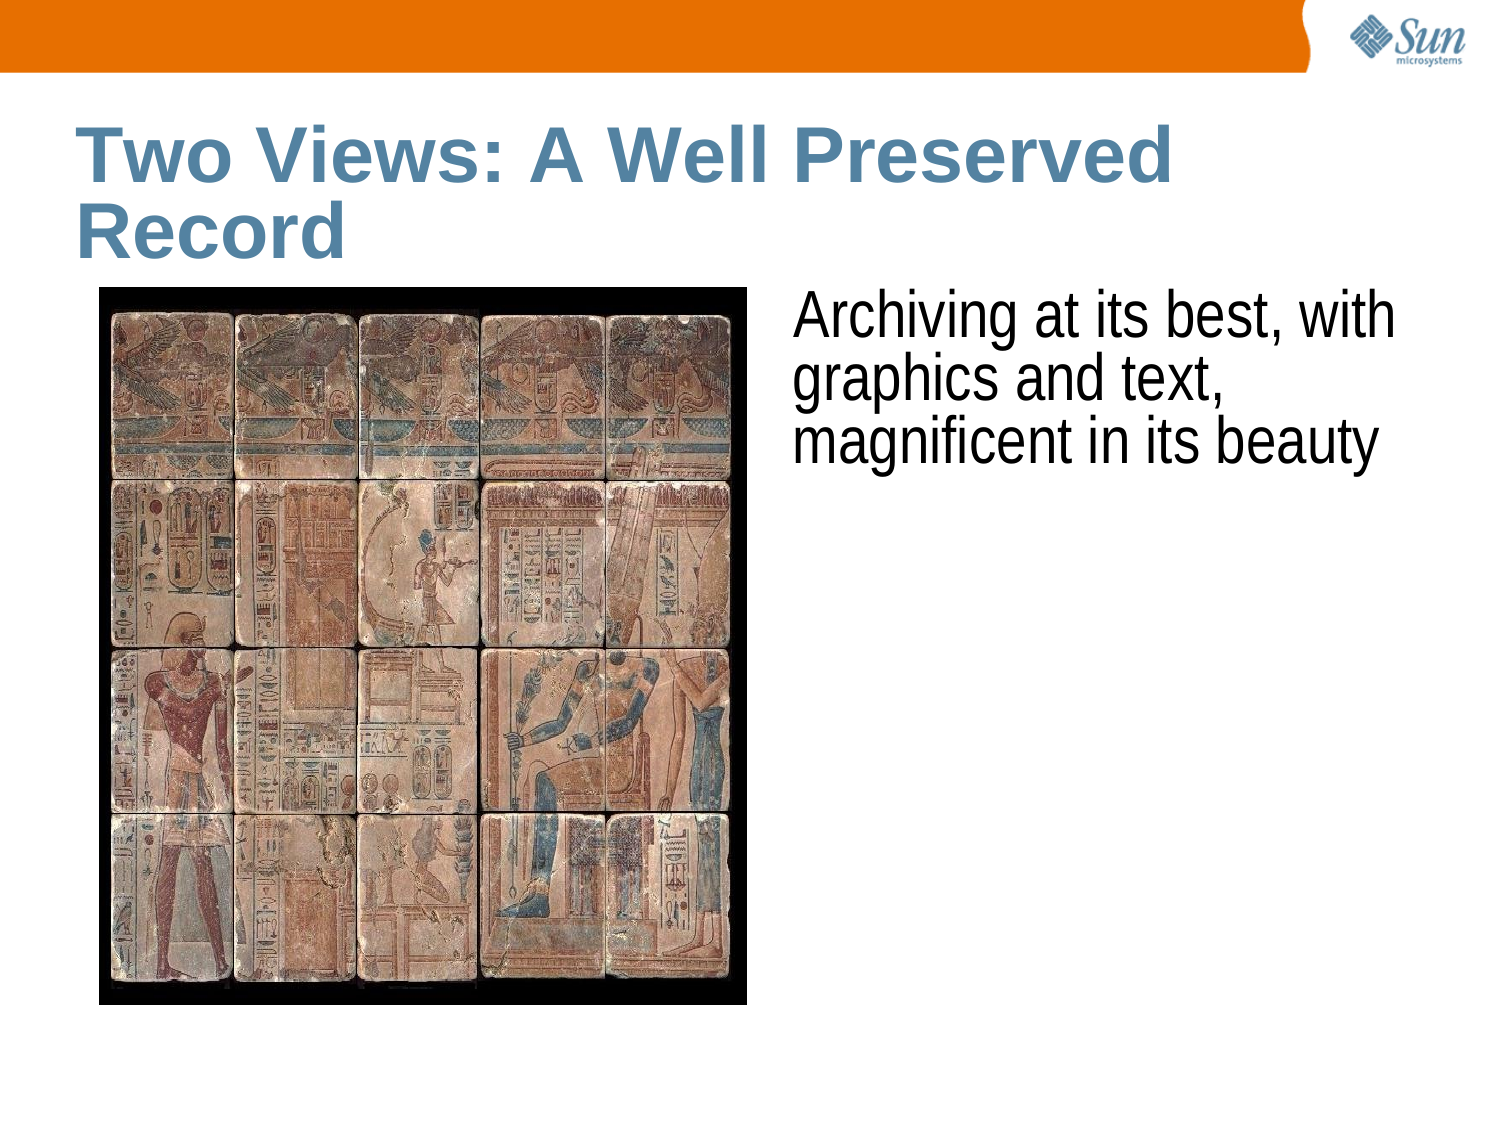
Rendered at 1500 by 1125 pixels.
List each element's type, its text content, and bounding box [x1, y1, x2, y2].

picture [0, 0, 1500, 75]
picture [99, 287, 747, 1005]
title Two Views: A Well Preserved Record [75, 122, 1438, 293]
text_box Archiving at its best, with graphics and text, magnificent in its beauty [778, 287, 1426, 1006]
